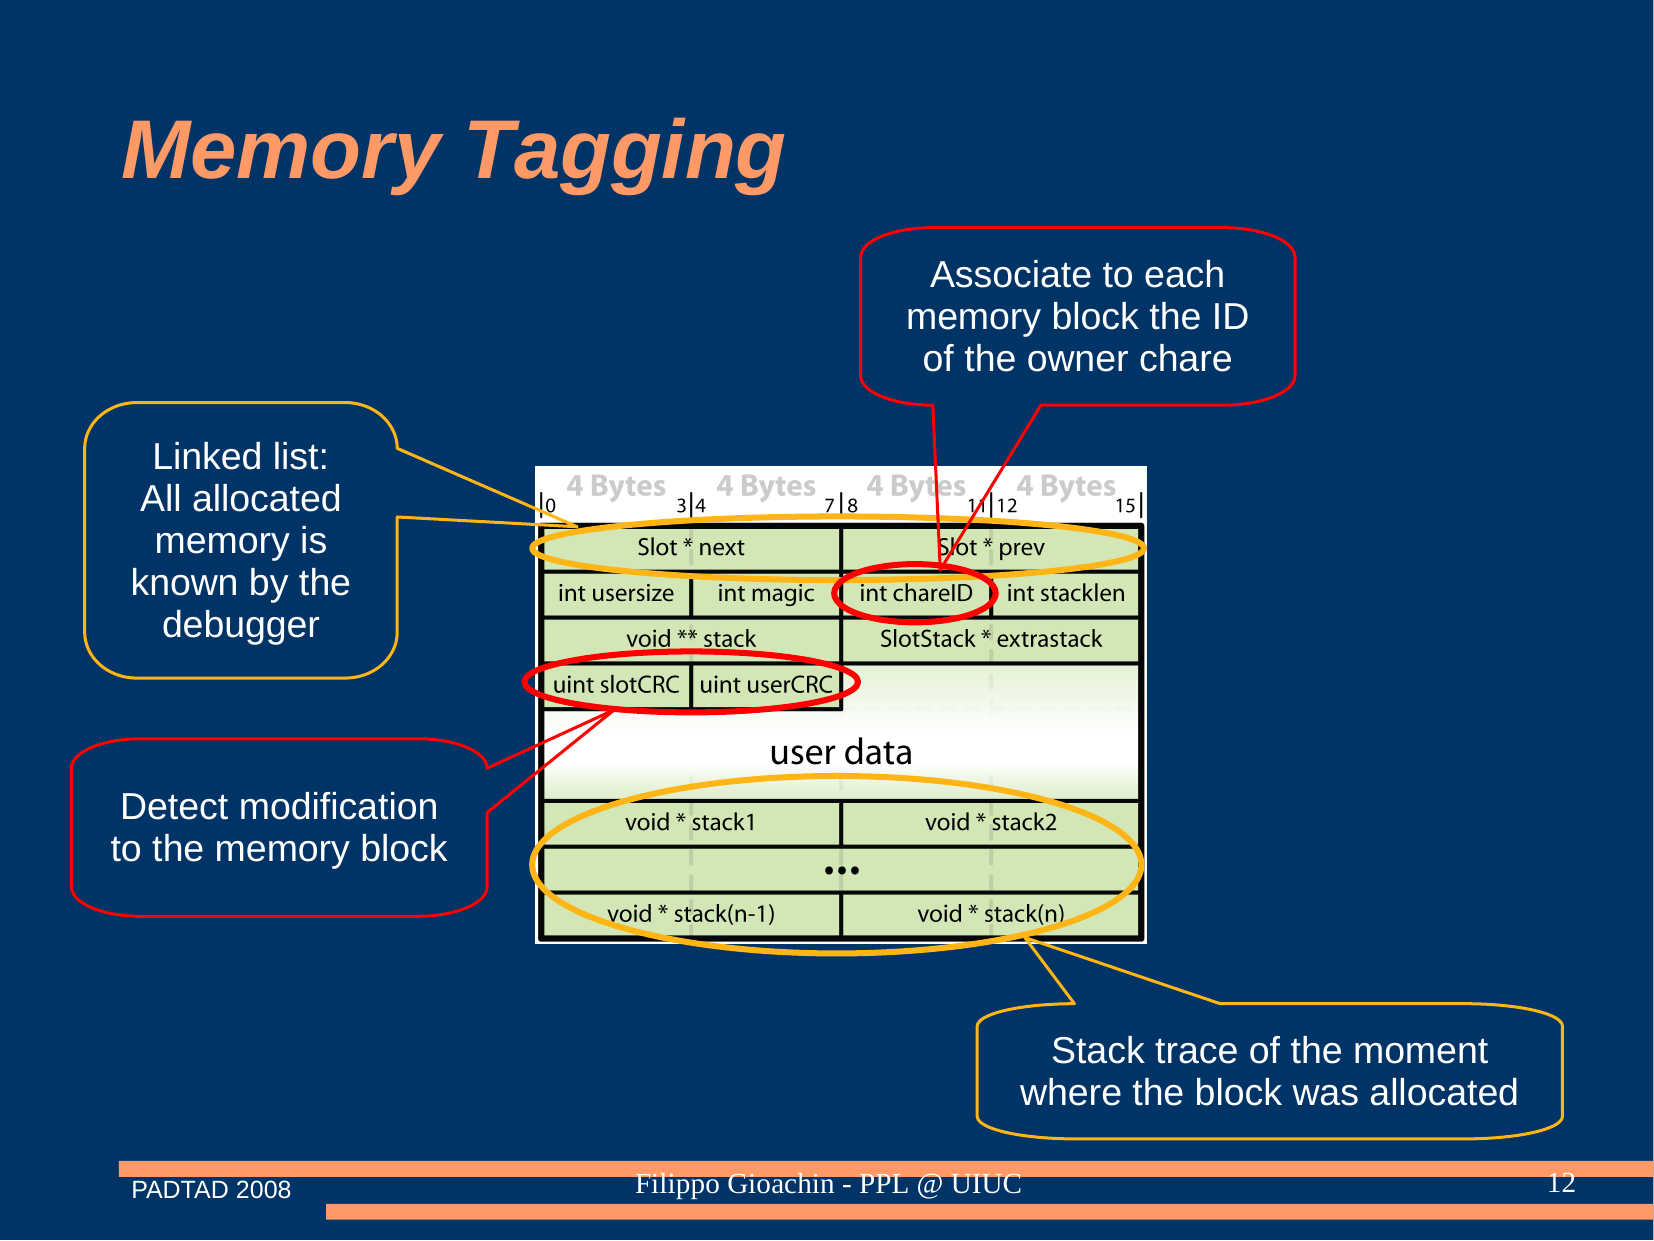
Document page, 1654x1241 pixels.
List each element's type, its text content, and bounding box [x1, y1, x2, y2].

picture [536, 779, 1138, 944]
text_box Stack trace of the moment where the block was allocated [977, 937, 1563, 1139]
text_box Detect modification to the memory block [71, 709, 615, 917]
picture [536, 520, 939, 577]
picture [535, 466, 937, 539]
text_box Linked list: All allocated memory is known by the debugger [84, 402, 578, 679]
picture [535, 655, 854, 709]
picture [974, 466, 1147, 544]
picture [535, 697, 607, 745]
picture [999, 938, 1028, 944]
picture [946, 523, 1140, 573]
picture [861, 568, 963, 576]
picture [838, 580, 992, 619]
text_box Associate to each memory block the ID of the owner chare [860, 227, 1296, 570]
title Memory Tagging [121, 46, 1534, 254]
picture [535, 552, 1147, 944]
picture [535, 885, 675, 944]
